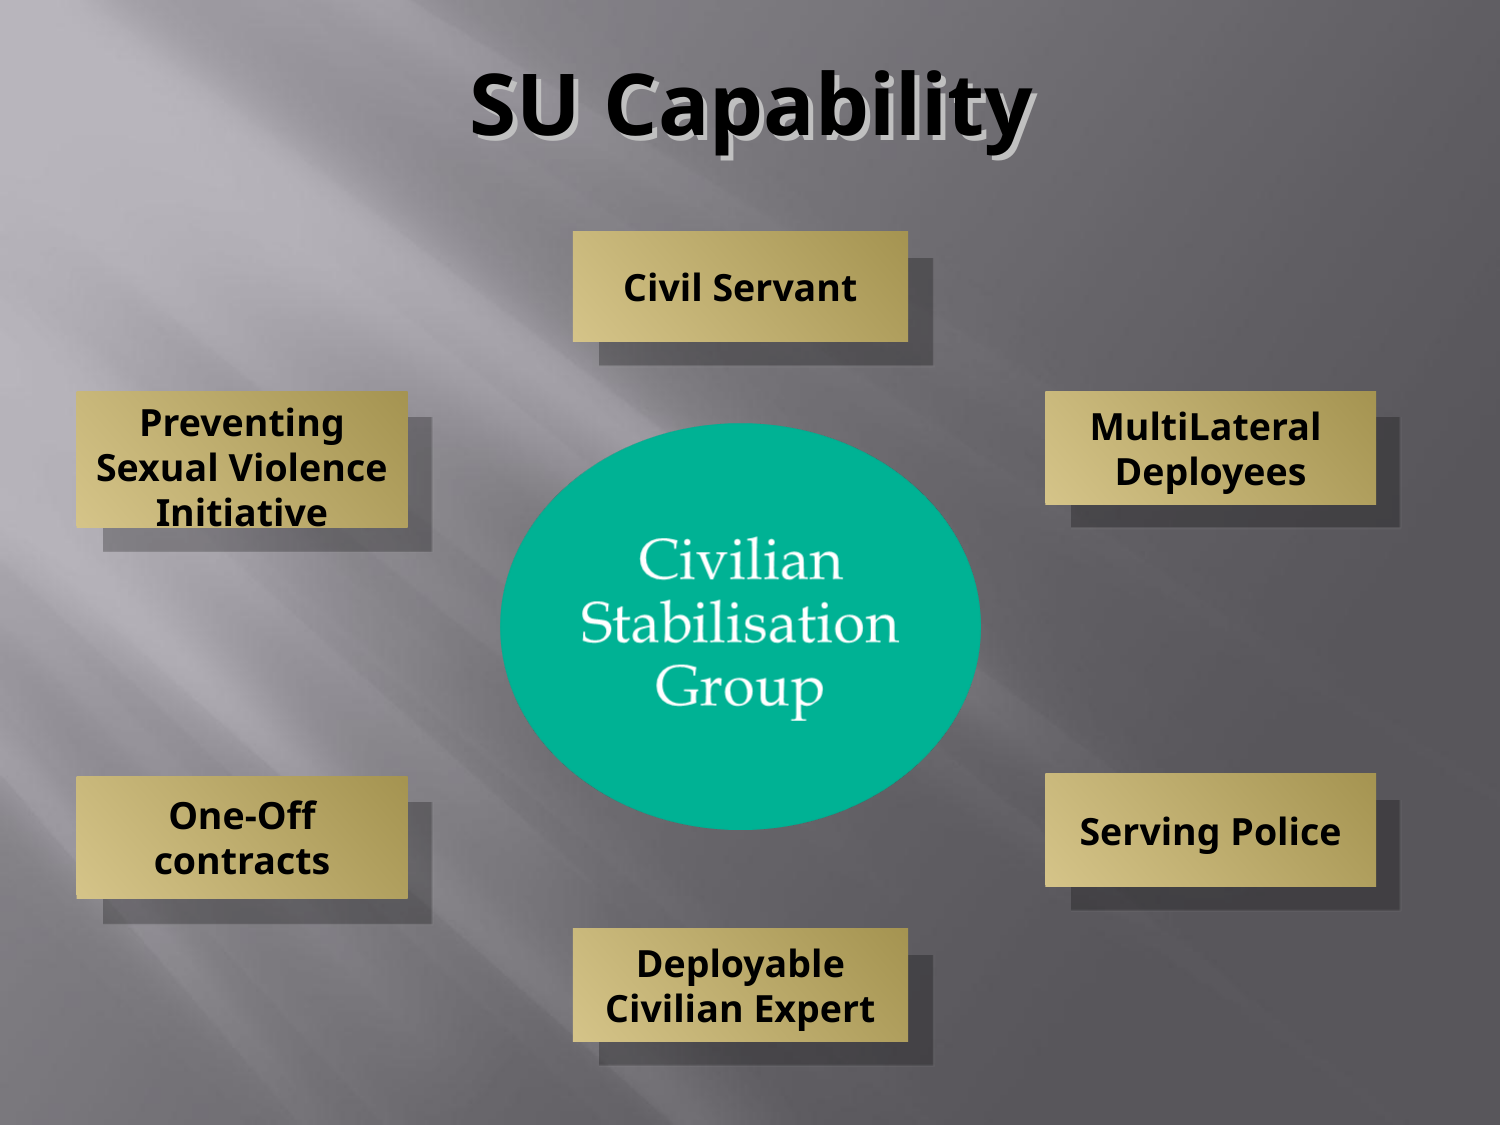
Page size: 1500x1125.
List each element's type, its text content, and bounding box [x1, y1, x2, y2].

text_box Serving Police [1045, 774, 1376, 886]
text_box Civil Servant [573, 232, 908, 342]
text_box Deployable Civilian Expert [573, 929, 908, 1041]
text_box Preventing Sexual Violence Initiative [77, 391, 407, 527]
picture [500, 423, 982, 830]
title SU Capability [76, 7, 1427, 195]
text_box MultiLateral Deployees [1045, 391, 1376, 504]
text_box One-Off contracts [77, 776, 407, 899]
